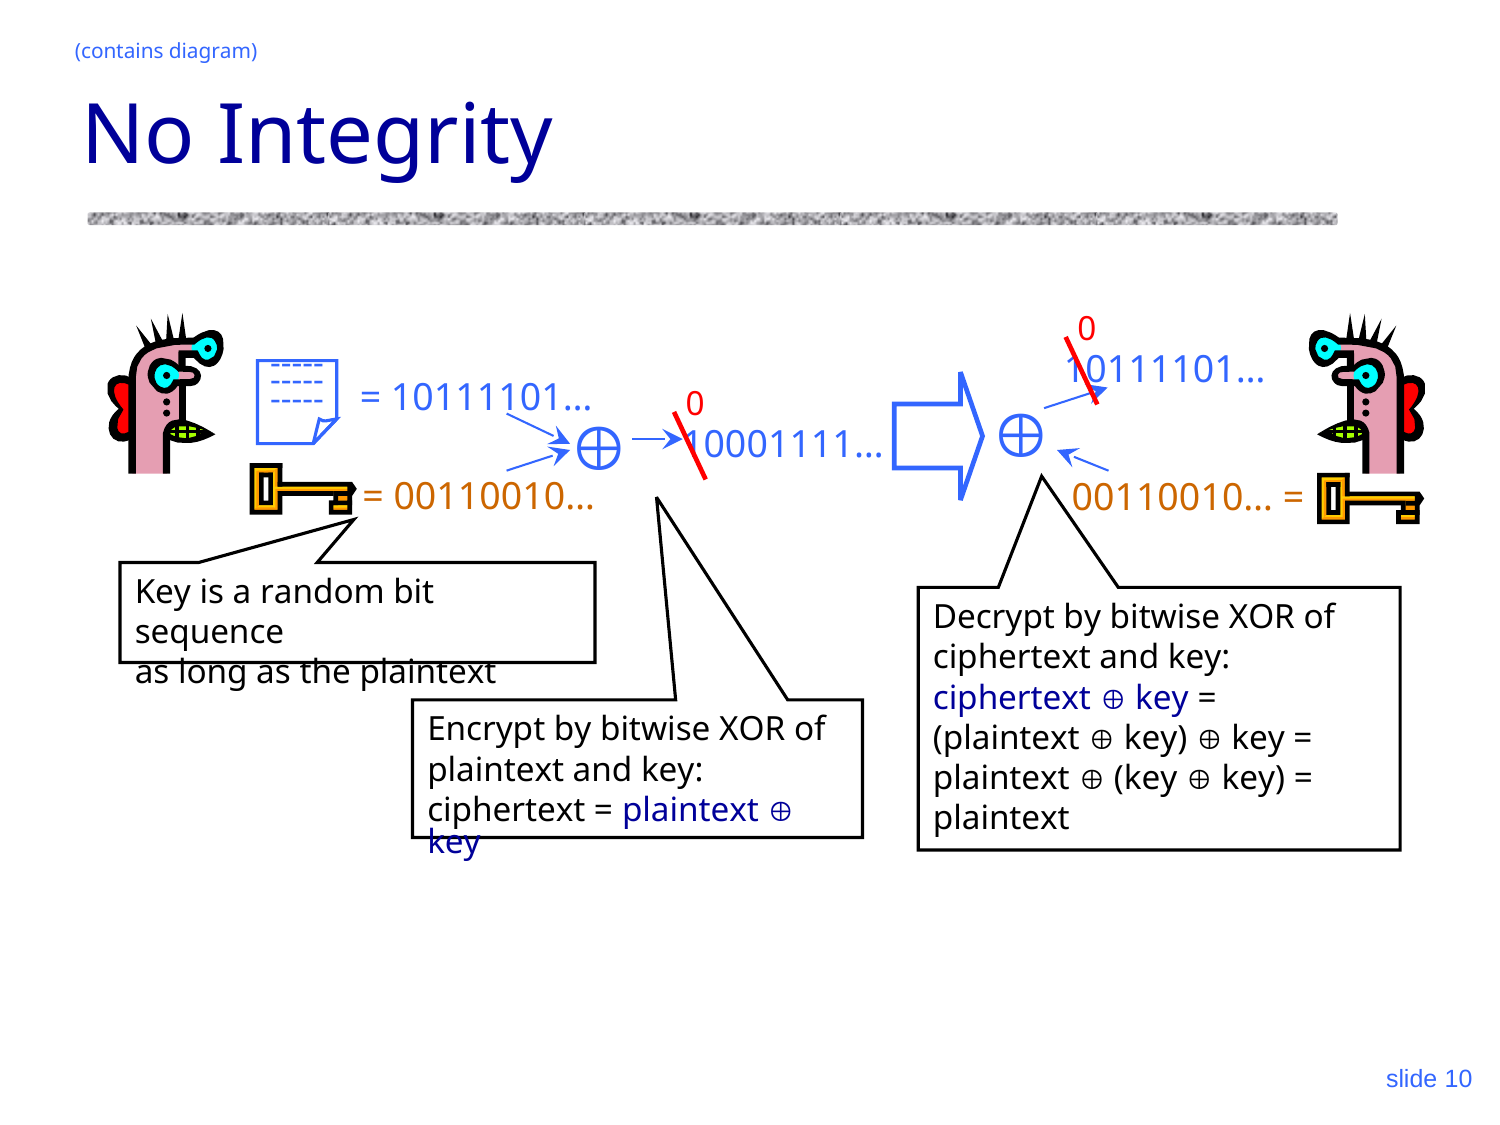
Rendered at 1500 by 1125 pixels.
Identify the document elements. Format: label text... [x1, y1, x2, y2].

text_box 10111101… [1089, 337, 1281, 398]
text_box 10001111… [695, 412, 899, 473]
text_box  [957, 374, 1067, 481]
text_box 10111101… [1078, 356, 1090, 374]
text_box Decrypt by bitwise XOR of ciphertext and key: ciphertext  key = (plaintext  key)  key = plaintext  (key  key) = plaintext [918, 476, 1401, 850]
text_box 0 [670, 374, 720, 431]
title No Integrity [66, 37, 1342, 188]
text_box Encrypt by bitwise XOR of plaintext and key: ciphertext = plaintext  key [412, 497, 863, 838]
text_box = 00110010… [347, 463, 611, 525]
text_box 10111101… [1020, 337, 1088, 398]
text_box = 10111101… [524, 386, 535, 408]
text_box  [535, 387, 644, 493]
picture [87, 212, 1338, 226]
text_box Key is a random bit sequence as long as the plaintext [120, 519, 596, 663]
text_box 10111101… [1090, 358, 1101, 380]
text_box [1317, 472, 1425, 525]
text_box = 10111101… [345, 364, 608, 426]
picture [107, 312, 226, 475]
text_box 0 [1062, 299, 1112, 356]
text_box 00110010… = [1056, 464, 1320, 526]
picture [1307, 312, 1425, 475]
text_box (contains diagram) [60, 29, 541, 70]
text_box slide <number> [1174, 1025, 1488, 1101]
text_box [249, 463, 347, 515]
text_box 10001111… [708, 433, 719, 455]
text_box 10001111… [657, 412, 699, 473]
text_box ----- ----- ----- [257, 360, 337, 444]
